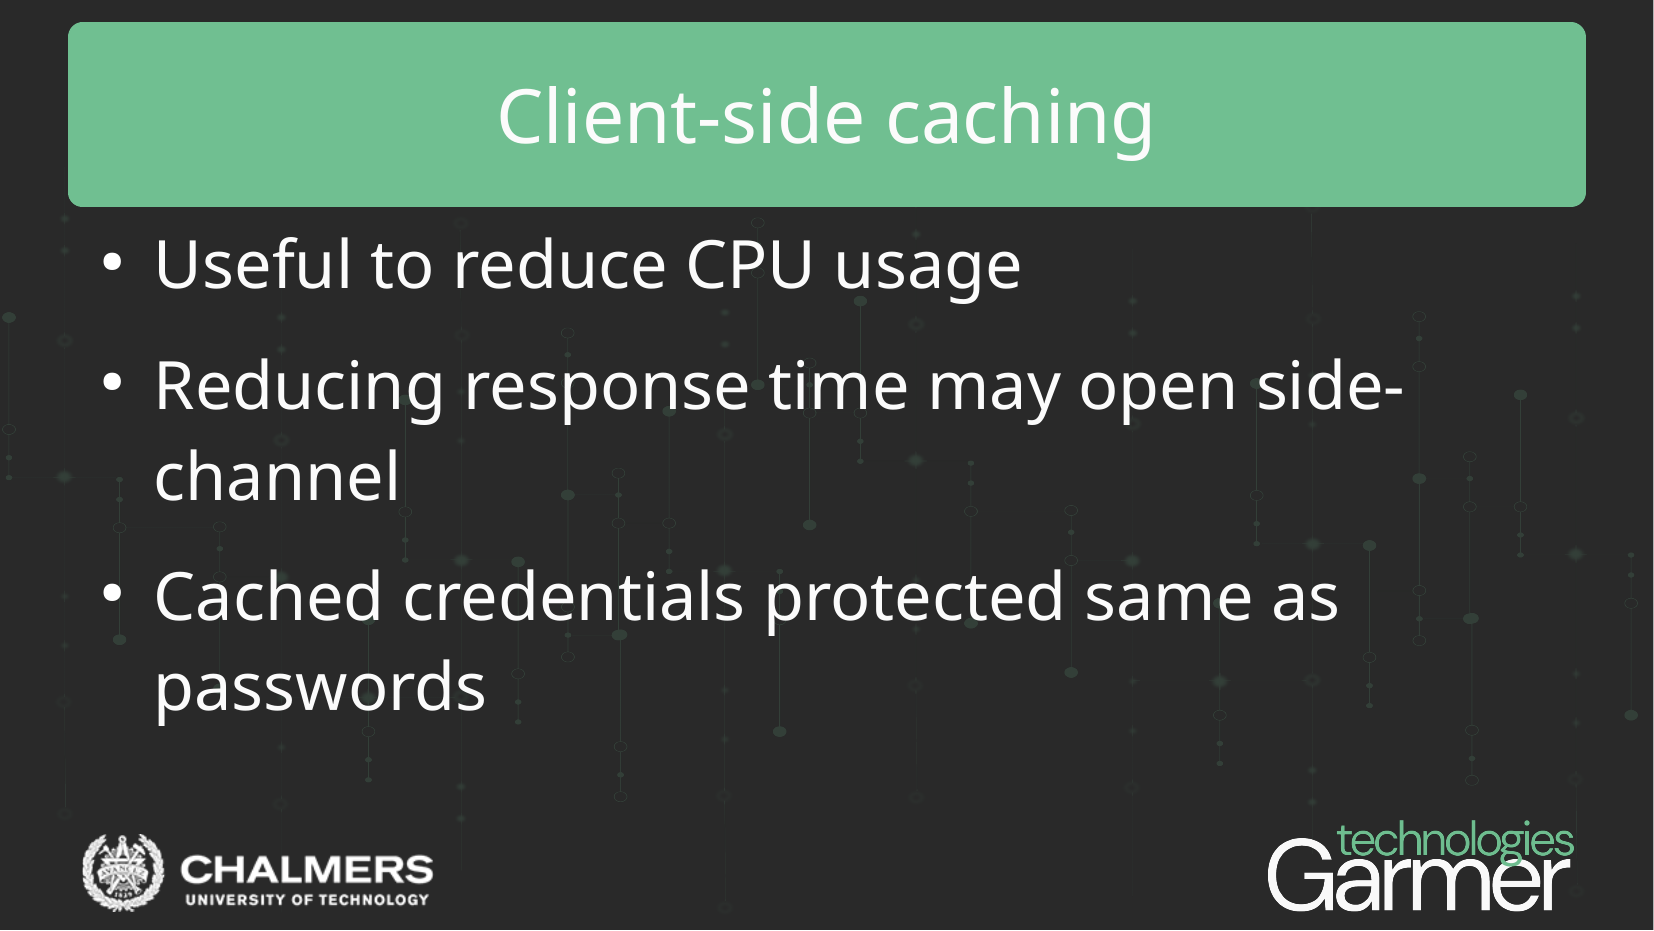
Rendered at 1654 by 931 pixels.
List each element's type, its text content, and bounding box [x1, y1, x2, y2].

list Useful to reduce CPU usage Reducing response time may open side-channel Cached credentials protected same as passwords [82, 217, 1571, 758]
picture [82, 834, 443, 912]
title Client-side caching [82, 37, 1571, 193]
picture [1246, 807, 1607, 912]
